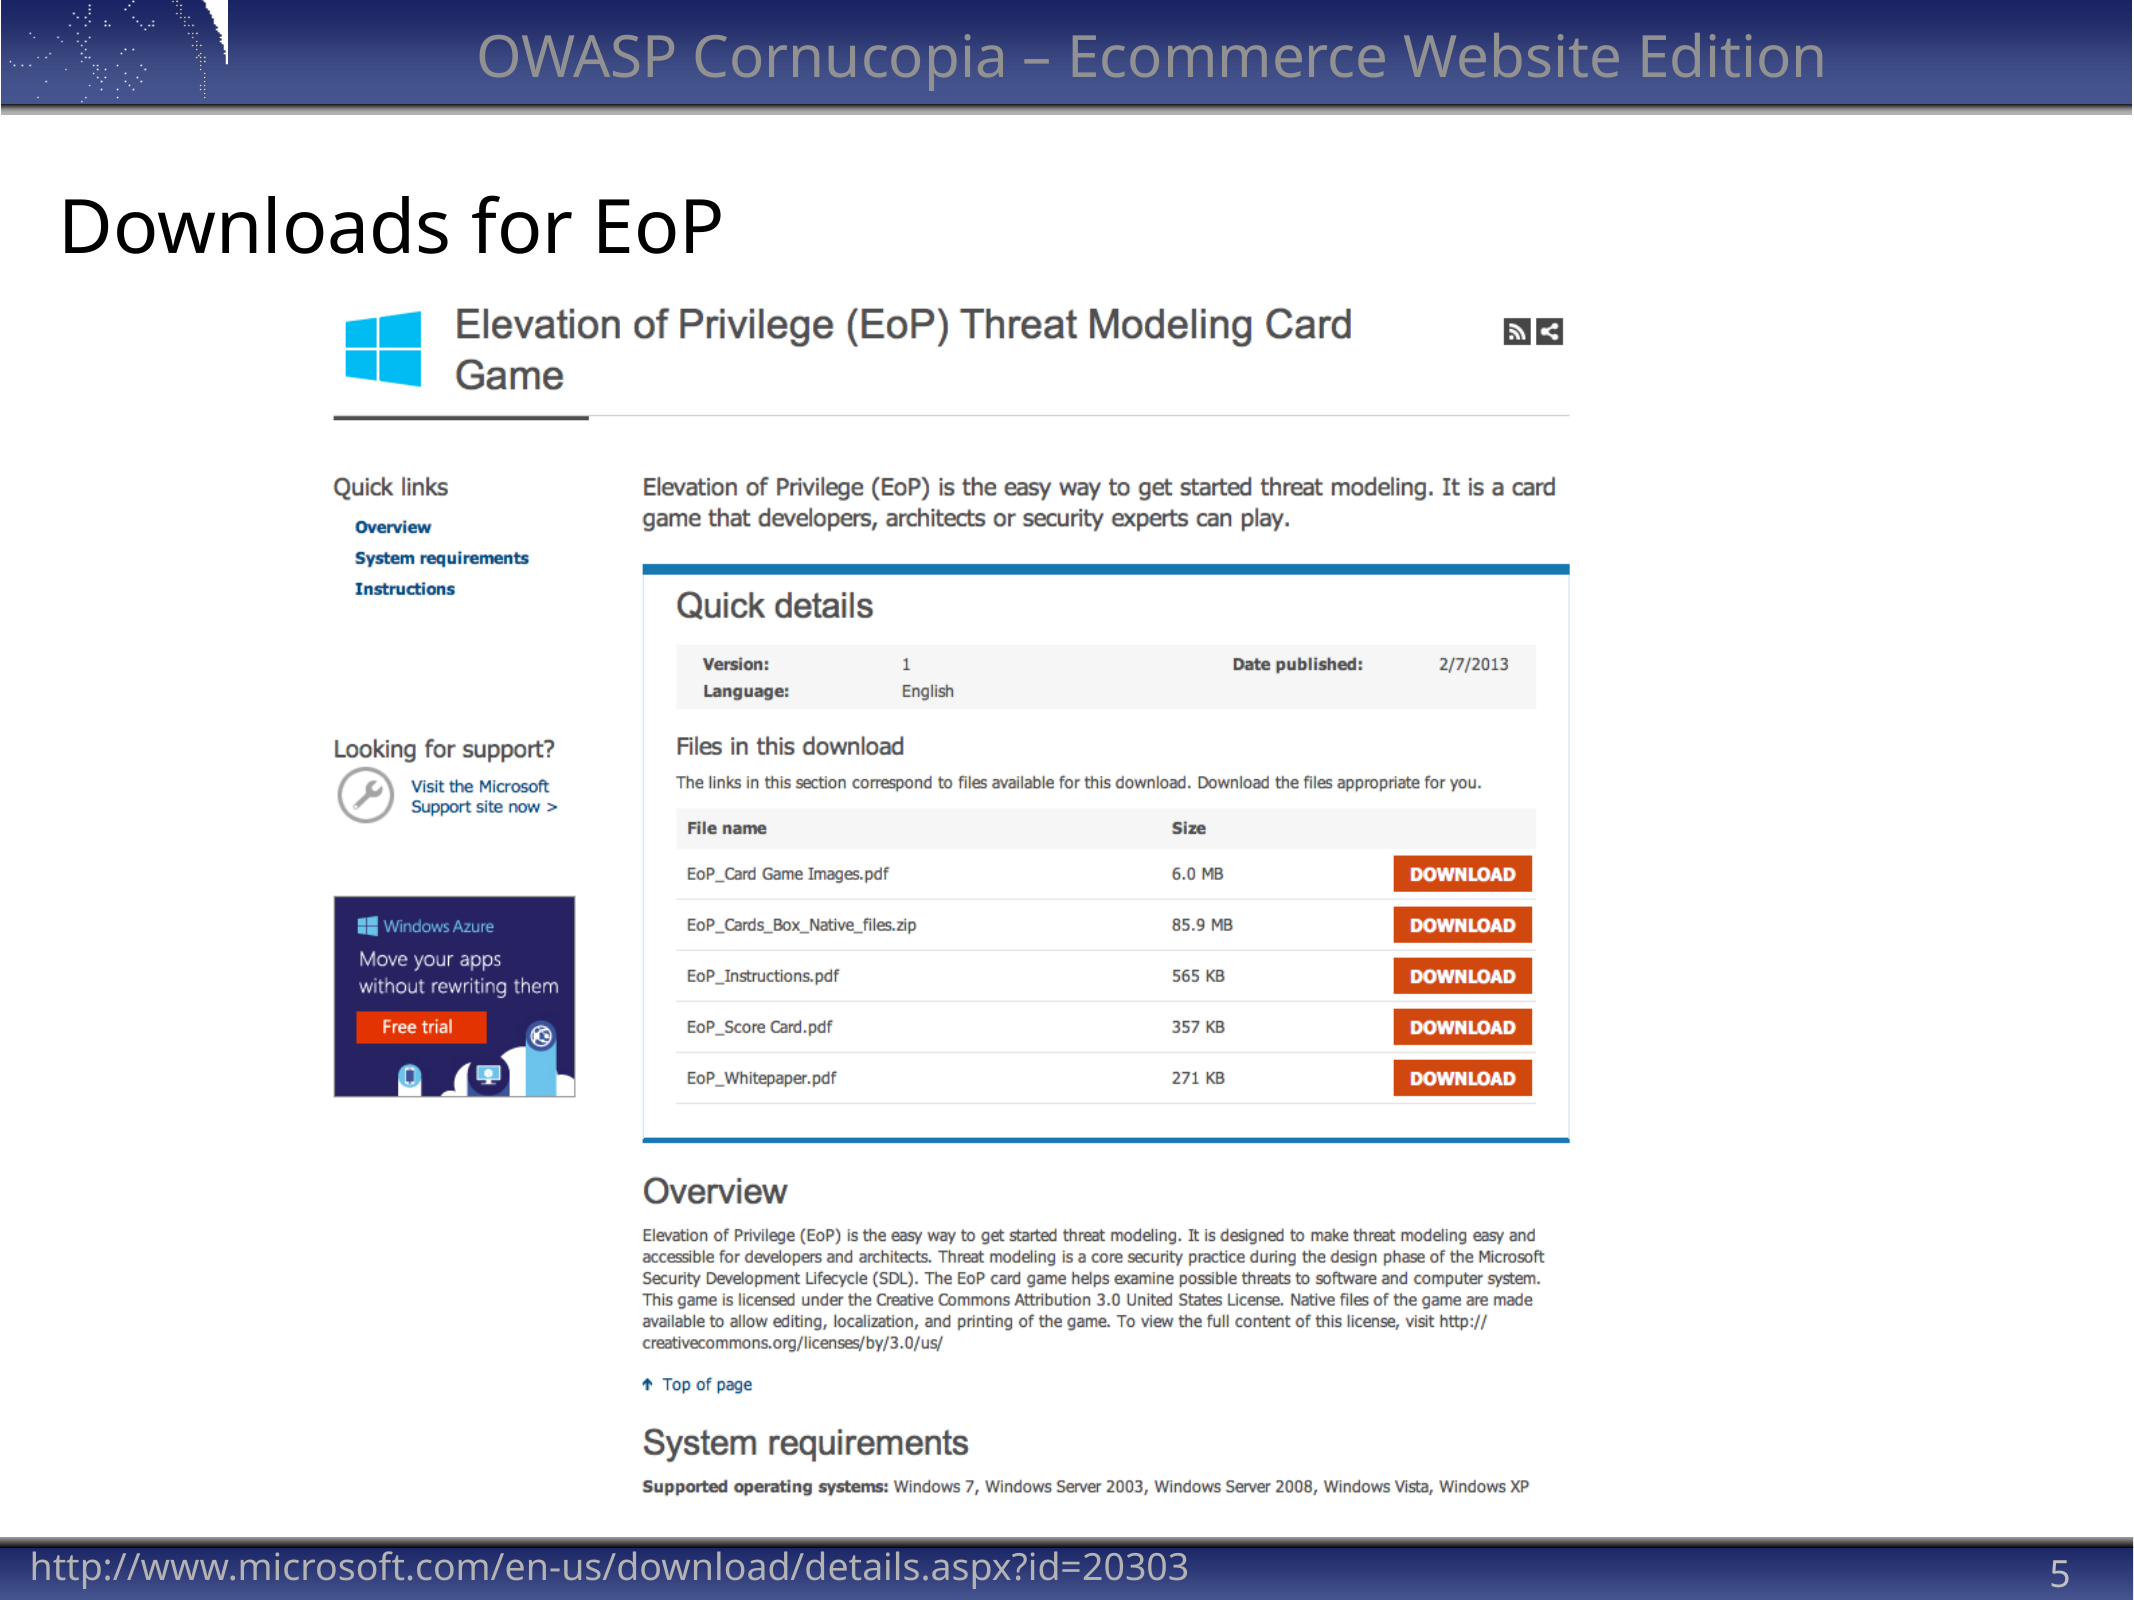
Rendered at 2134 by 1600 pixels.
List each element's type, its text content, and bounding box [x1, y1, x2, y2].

list http://www.microsoft.com/en-us/download/details.aspx?id=20303 [29, 1540, 2038, 1600]
picture [315, 282, 1625, 1506]
title Downloads for EoP [58, 124, 2126, 325]
